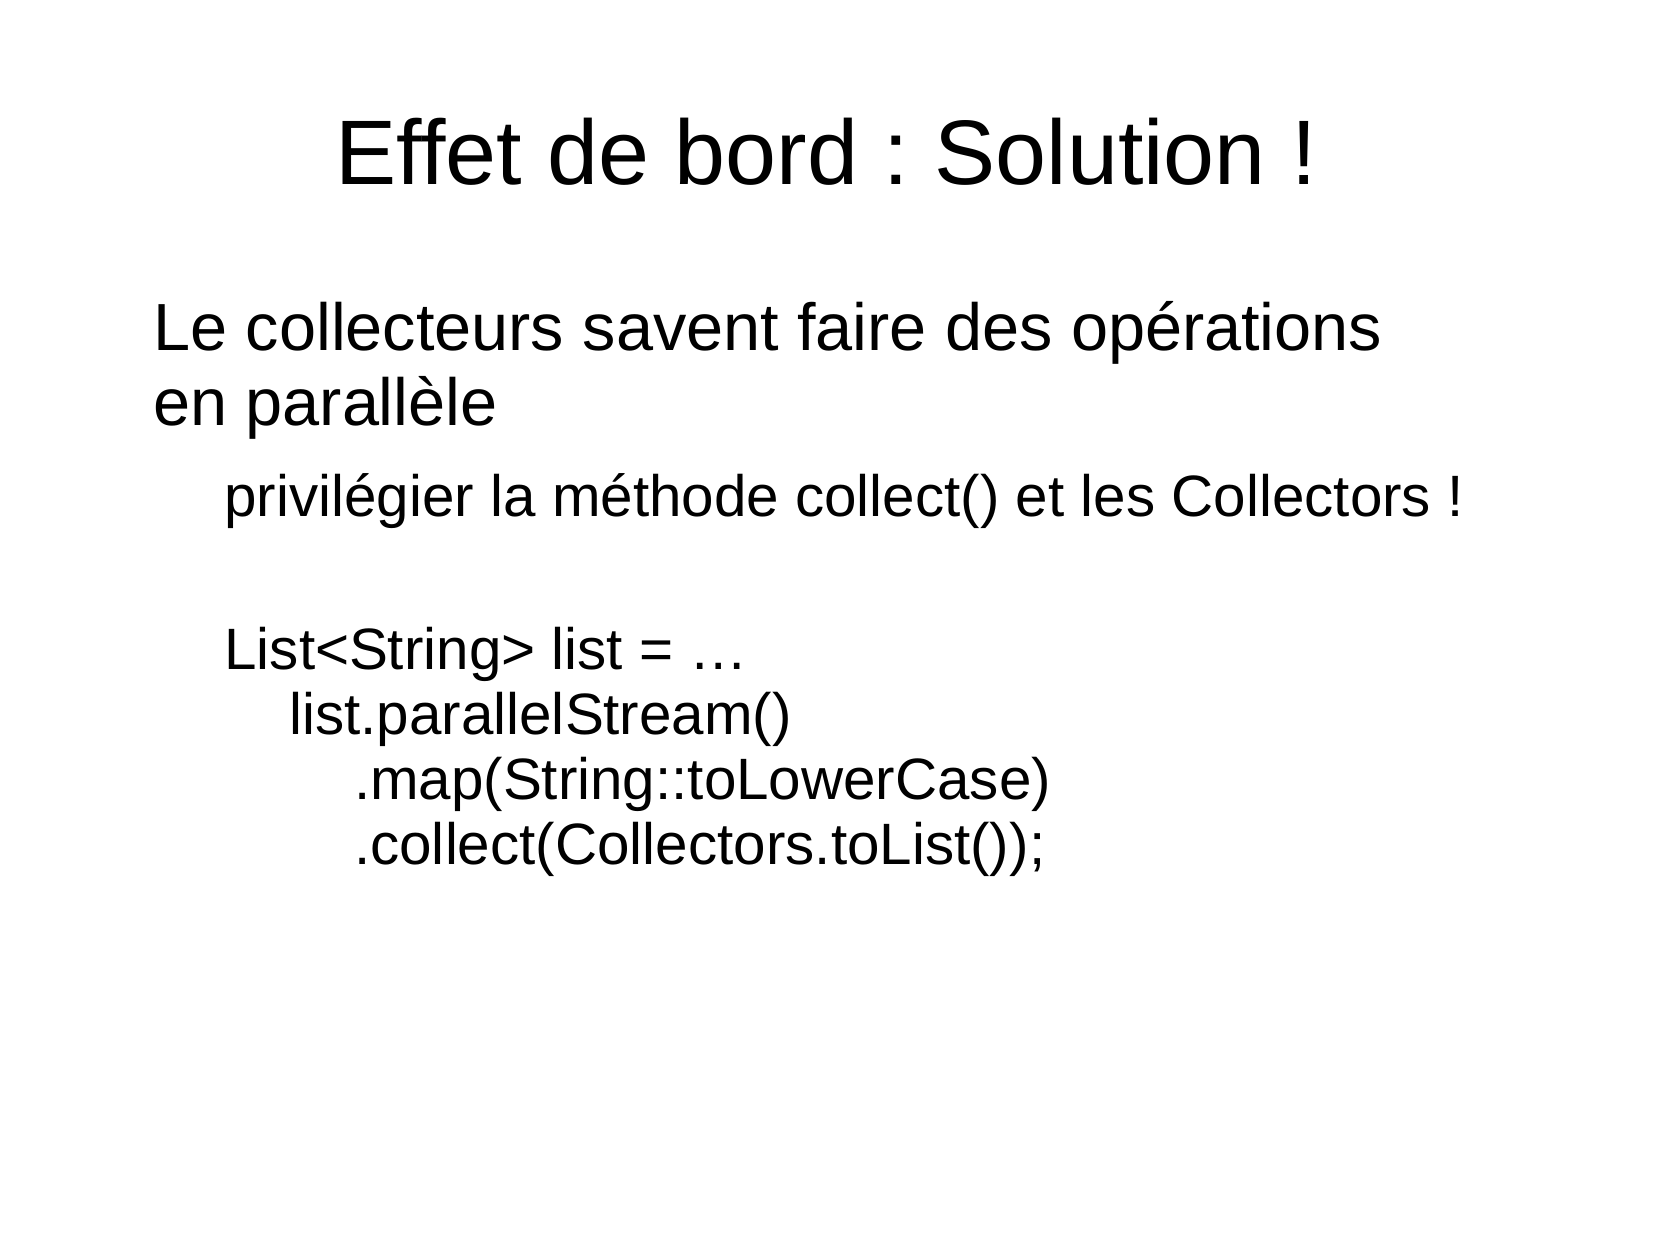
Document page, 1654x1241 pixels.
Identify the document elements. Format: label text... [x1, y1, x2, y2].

title Effet de bord : Solution ! [82, 49, 1571, 257]
list Le collecteurs savent faire des opérations en parallèle privilégier la méthode collect() et les Collectors ! List<String> list = … list.parallelStream() .map(String::toLowerCase) .collect(Collectors.toList()); [82, 290, 1571, 1141]
